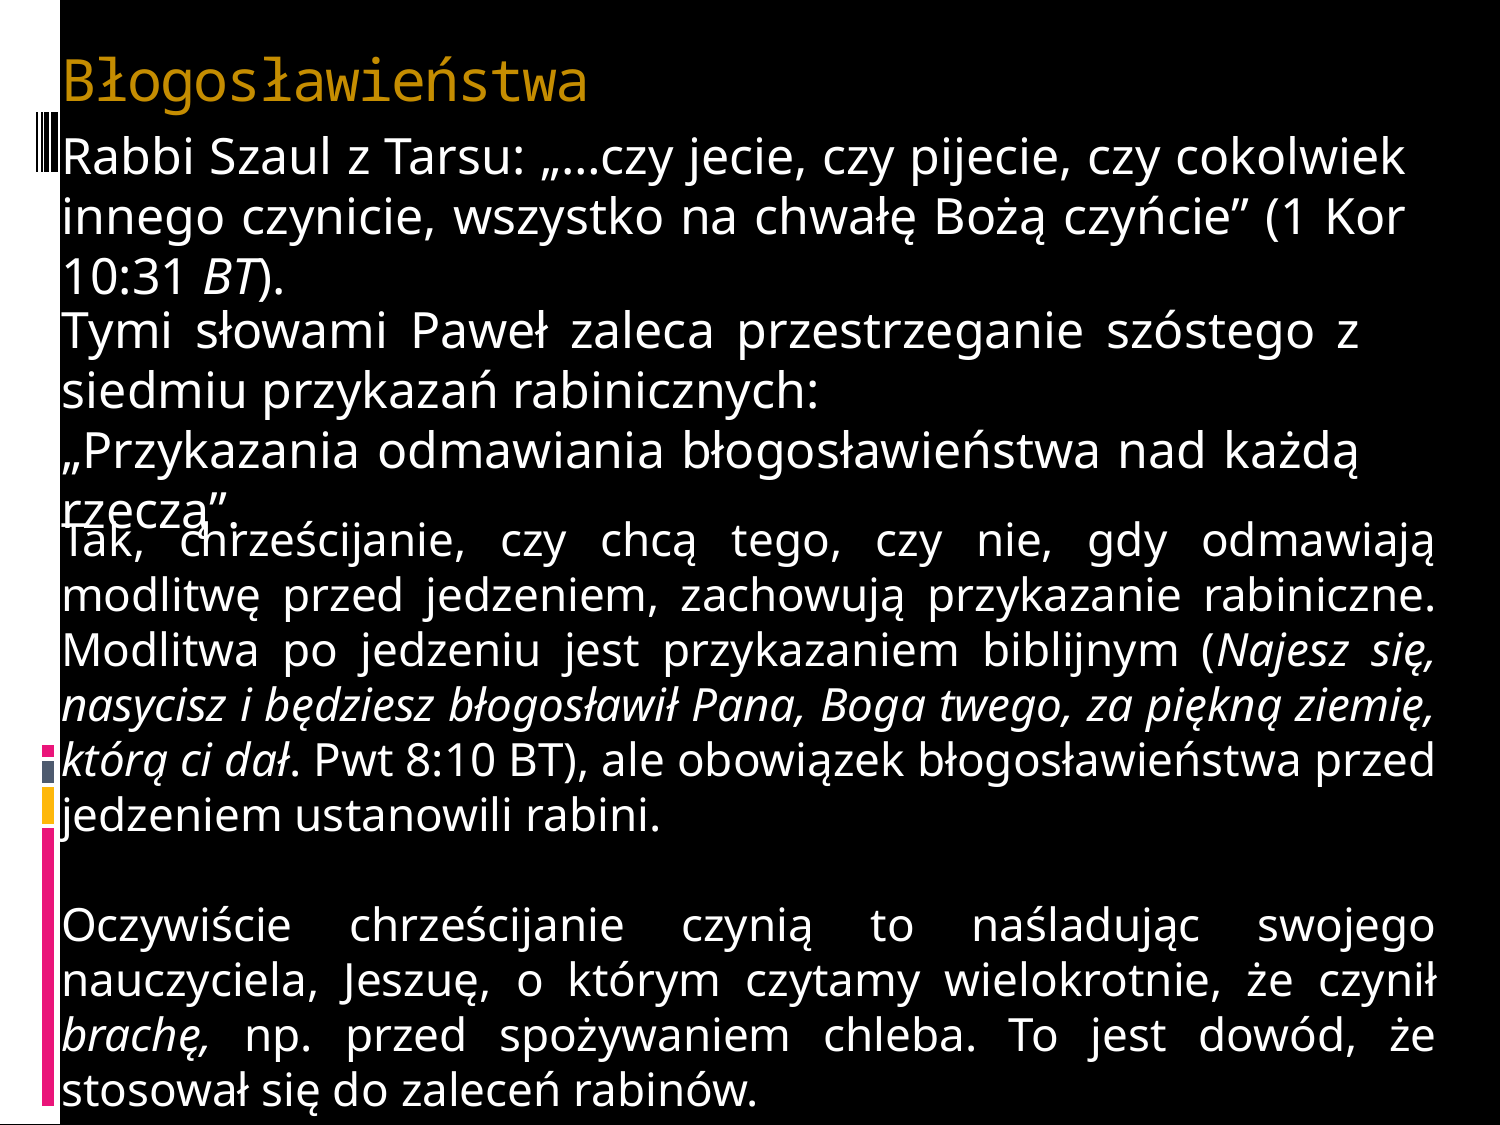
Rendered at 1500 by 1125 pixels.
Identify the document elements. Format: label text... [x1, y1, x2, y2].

title Błogosławieństwa [46, 35, 1442, 117]
text_box Rabbi Szaul z Tarsu: „…czy jecie, czy pijecie, czy cokolwiek innego czynicie, wszystko na chwałę Bożą czyńcie” (1 Kor 10:31 BT). [46, 117, 1454, 290]
text_box Tymi słowami Paweł zaleca przestrzeganie szóstego z siedmiu przykazań rabinicznych: „Przykazania odmawiania błogosławieństwa nad każdą rzeczą”. [46, 290, 1454, 514]
text_box Tak, chrześcijanie, czy chcą tego, czy nie, gdy odmawiają modlitwę przed jedzeniem, zachowują przykazanie rabiniczne. Modlitwa po jedzeniu jest przykazaniem biblijnym (Najesz się, nasycisz i będziesz błogosławił Pana, Boga twego, za piękną ziemię, którą ci dał. Pwt 8:10 BT), ale obowiązek błogosławieństwa przed jedzeniem ustanowili rabini. Oczywiście chrześcijanie czynią to naśladując swojego nauczyciela, Jeszuę, o którym czytamy wielokrotnie, że czynił brachę, np. przed spożywaniem chleba. To jest dowód, że stosował się do zaleceń rabinów. [46, 503, 1453, 1057]
